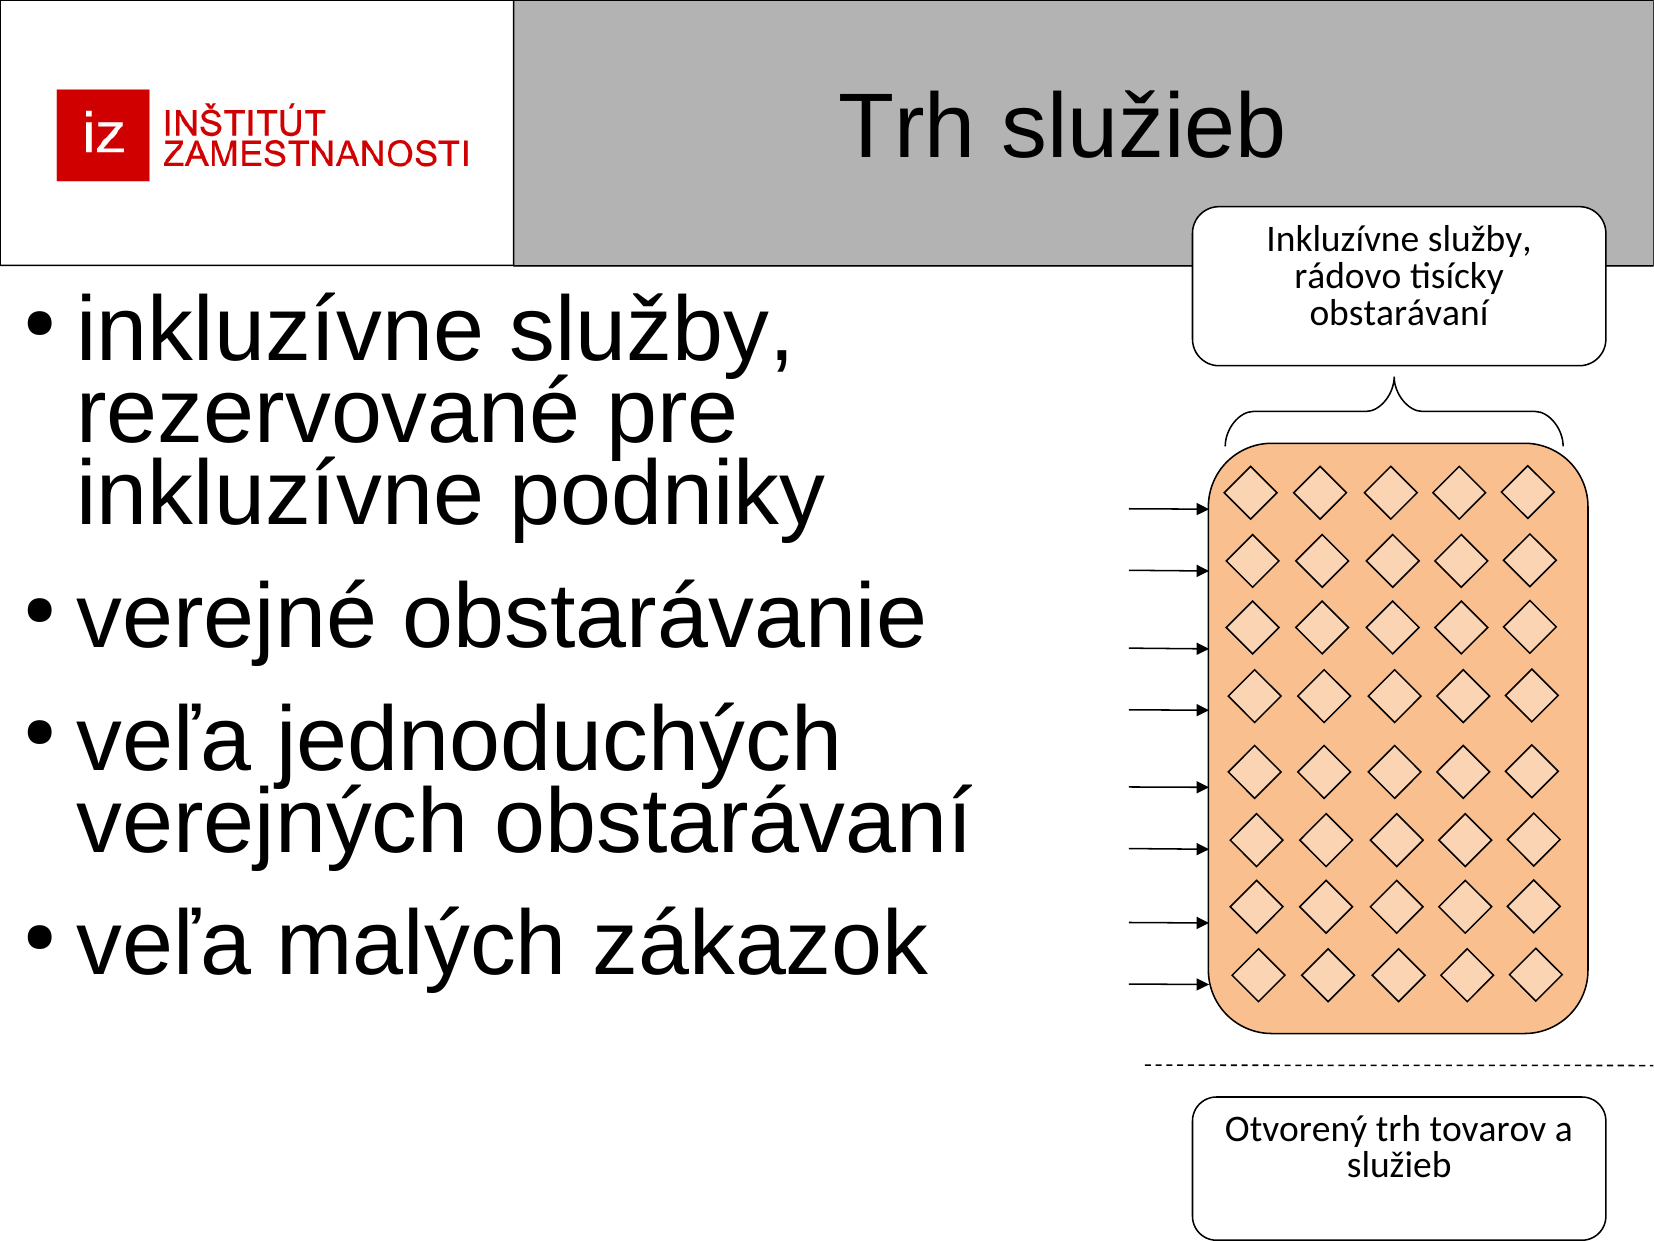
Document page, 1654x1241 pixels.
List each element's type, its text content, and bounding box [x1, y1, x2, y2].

picture [5, 8, 512, 257]
list inkluzívne služby, rezervované pre inkluzívne podniky verejné obstarávanie veľa jednoduchých verejných obstarávaní veľa malých zákazok [6, 295, 1152, 1062]
text_box Inkluzívne služby, rádovo tisícky obstarávaní [1192, 206, 1606, 366]
text_box [1208, 443, 1588, 1034]
title Trh služieb [561, 37, 1565, 229]
text_box Otvorený trh tovarov a služieb [1192, 1097, 1606, 1241]
